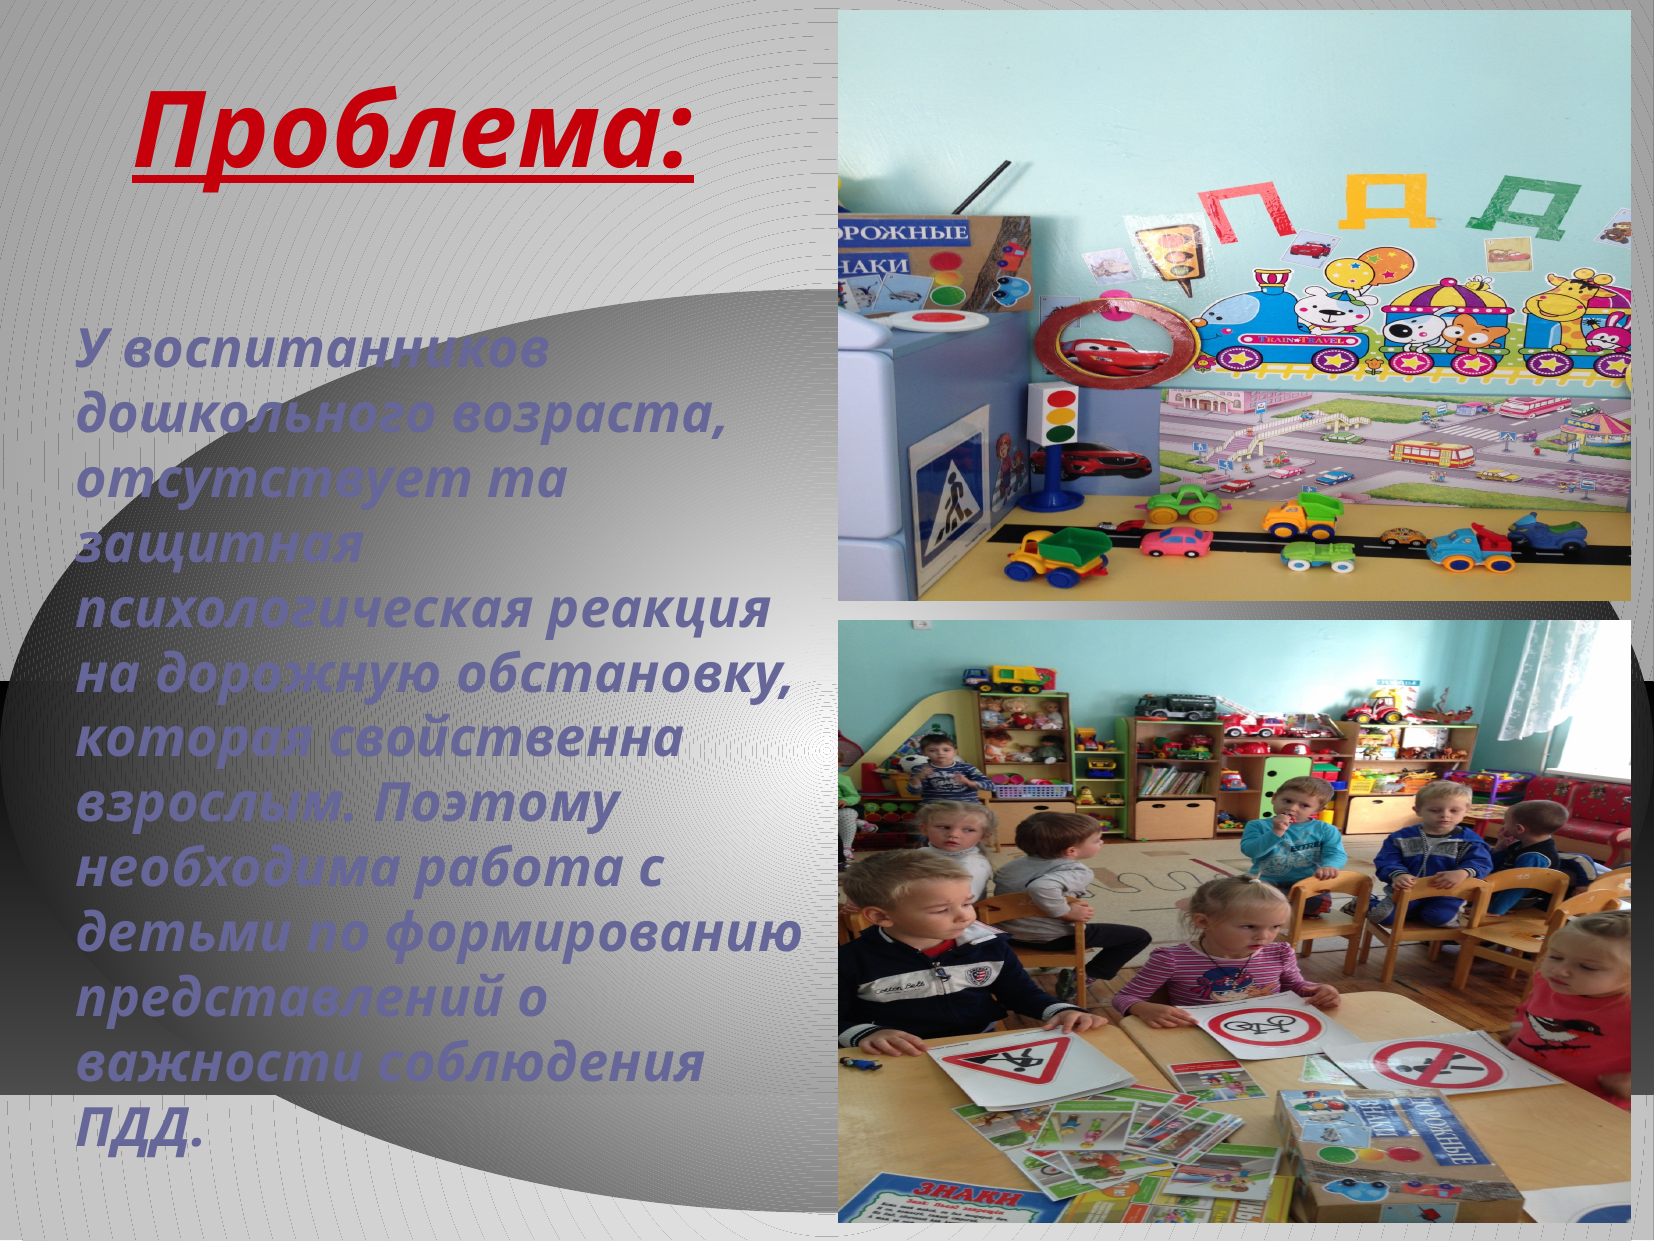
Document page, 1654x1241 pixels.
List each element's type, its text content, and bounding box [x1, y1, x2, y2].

title Проблема: [0, 53, 745, 296]
subtitle У воспитанников дошкольного возраста, отсутствует та защитная психологическая реакция на дорожную обстановку, которая свойственна взрослым. Поэтому необходима работа с детьми по формированию представлений о важности соблюдения ПДД. [59, 295, 827, 1176]
picture [838, 10, 1631, 601]
picture [838, 620, 1631, 1223]
